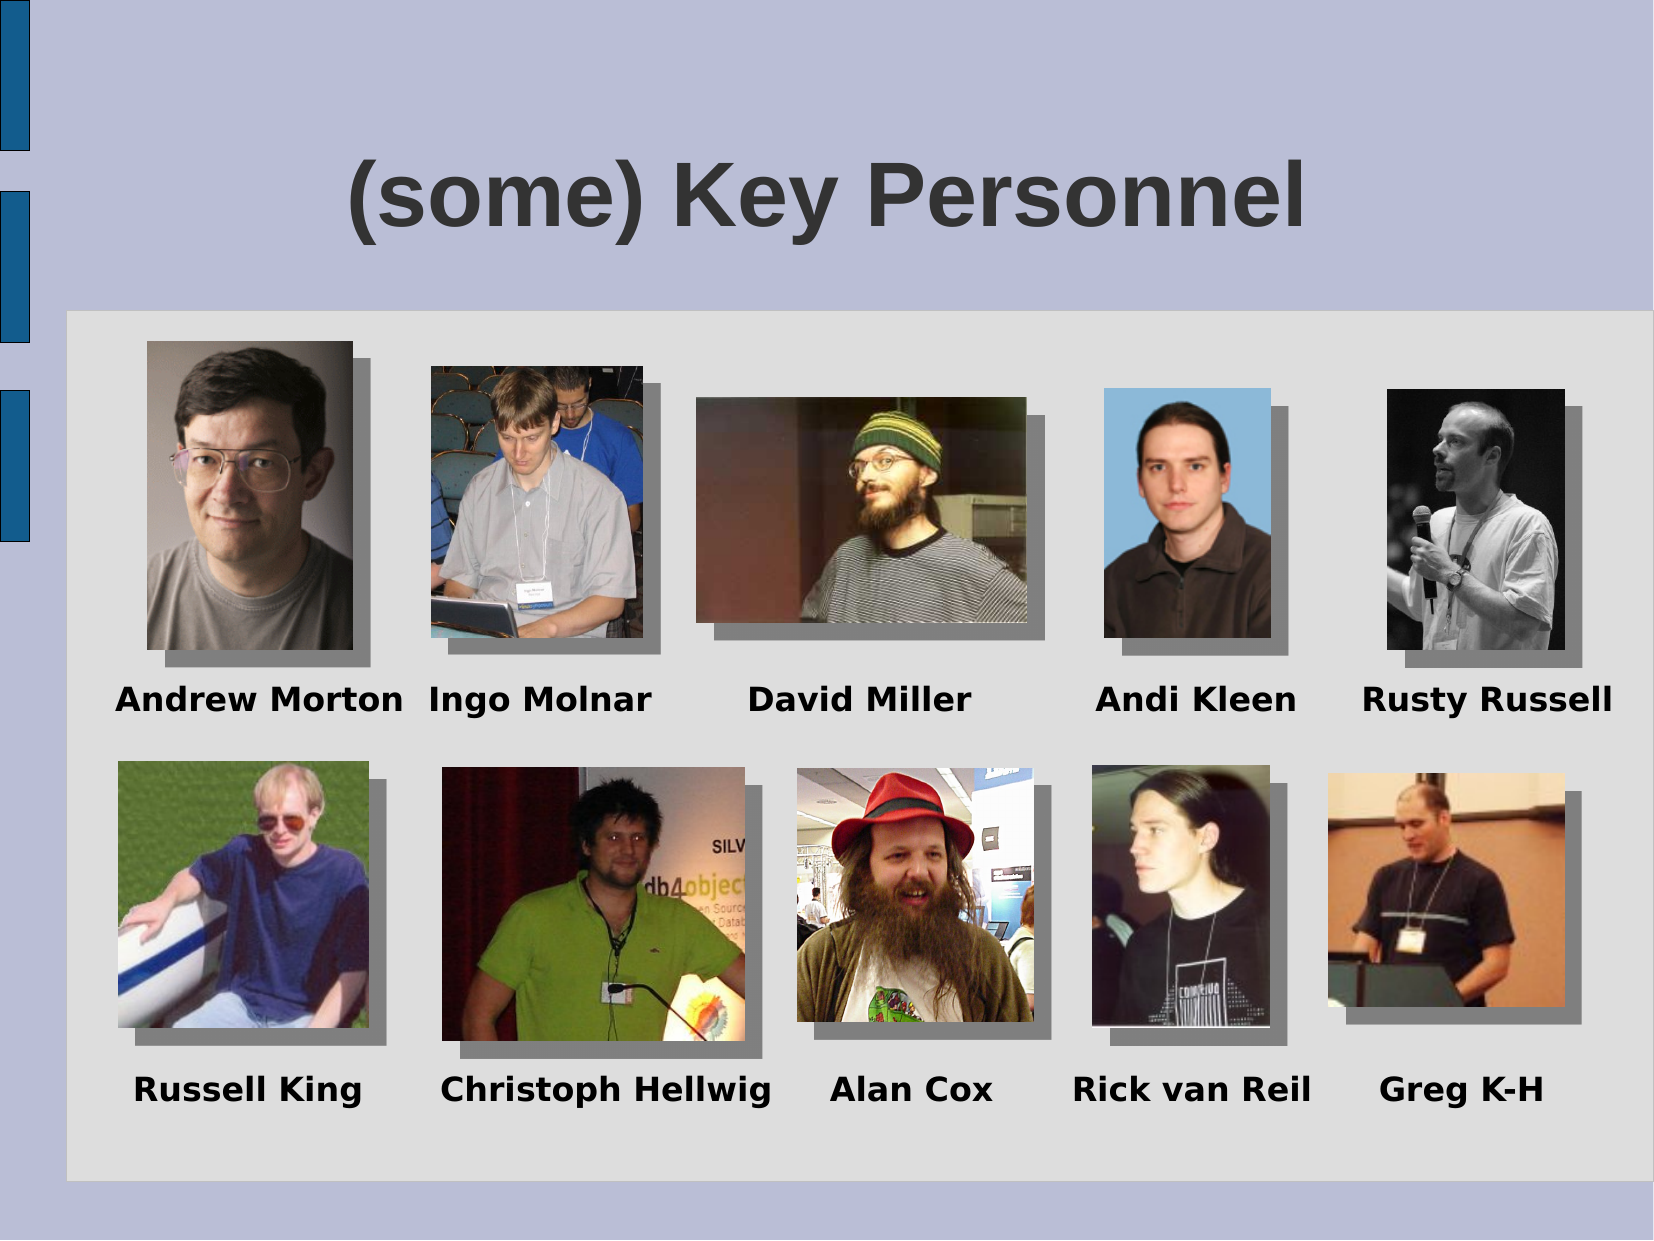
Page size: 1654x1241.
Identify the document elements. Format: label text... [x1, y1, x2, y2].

text_box Alan Cox [814, 1062, 1022, 1117]
text_box Rick van Reil [1057, 1062, 1353, 1117]
picture [797, 768, 1034, 1022]
text_box Christoph Hellwig [425, 1062, 798, 1117]
title (some) Key Personnel [121, 98, 1534, 291]
picture [147, 341, 353, 650]
text_box David Miller [732, 673, 999, 727]
picture [1387, 389, 1565, 650]
picture [696, 397, 1027, 623]
picture [118, 761, 369, 1028]
text_box Andrew Morton [100, 673, 413, 727]
text_box Russell King [118, 1062, 425, 1117]
text_box Rusty Russell [1346, 673, 1642, 727]
picture [1092, 765, 1270, 1028]
picture [431, 366, 643, 638]
text_box Greg K-H [1364, 1062, 1595, 1117]
text_box Ingo Molnar [413, 673, 680, 727]
picture [1328, 773, 1565, 1007]
picture [1104, 388, 1271, 638]
picture [442, 767, 745, 1041]
text_box Andi Kleen [1080, 673, 1346, 727]
